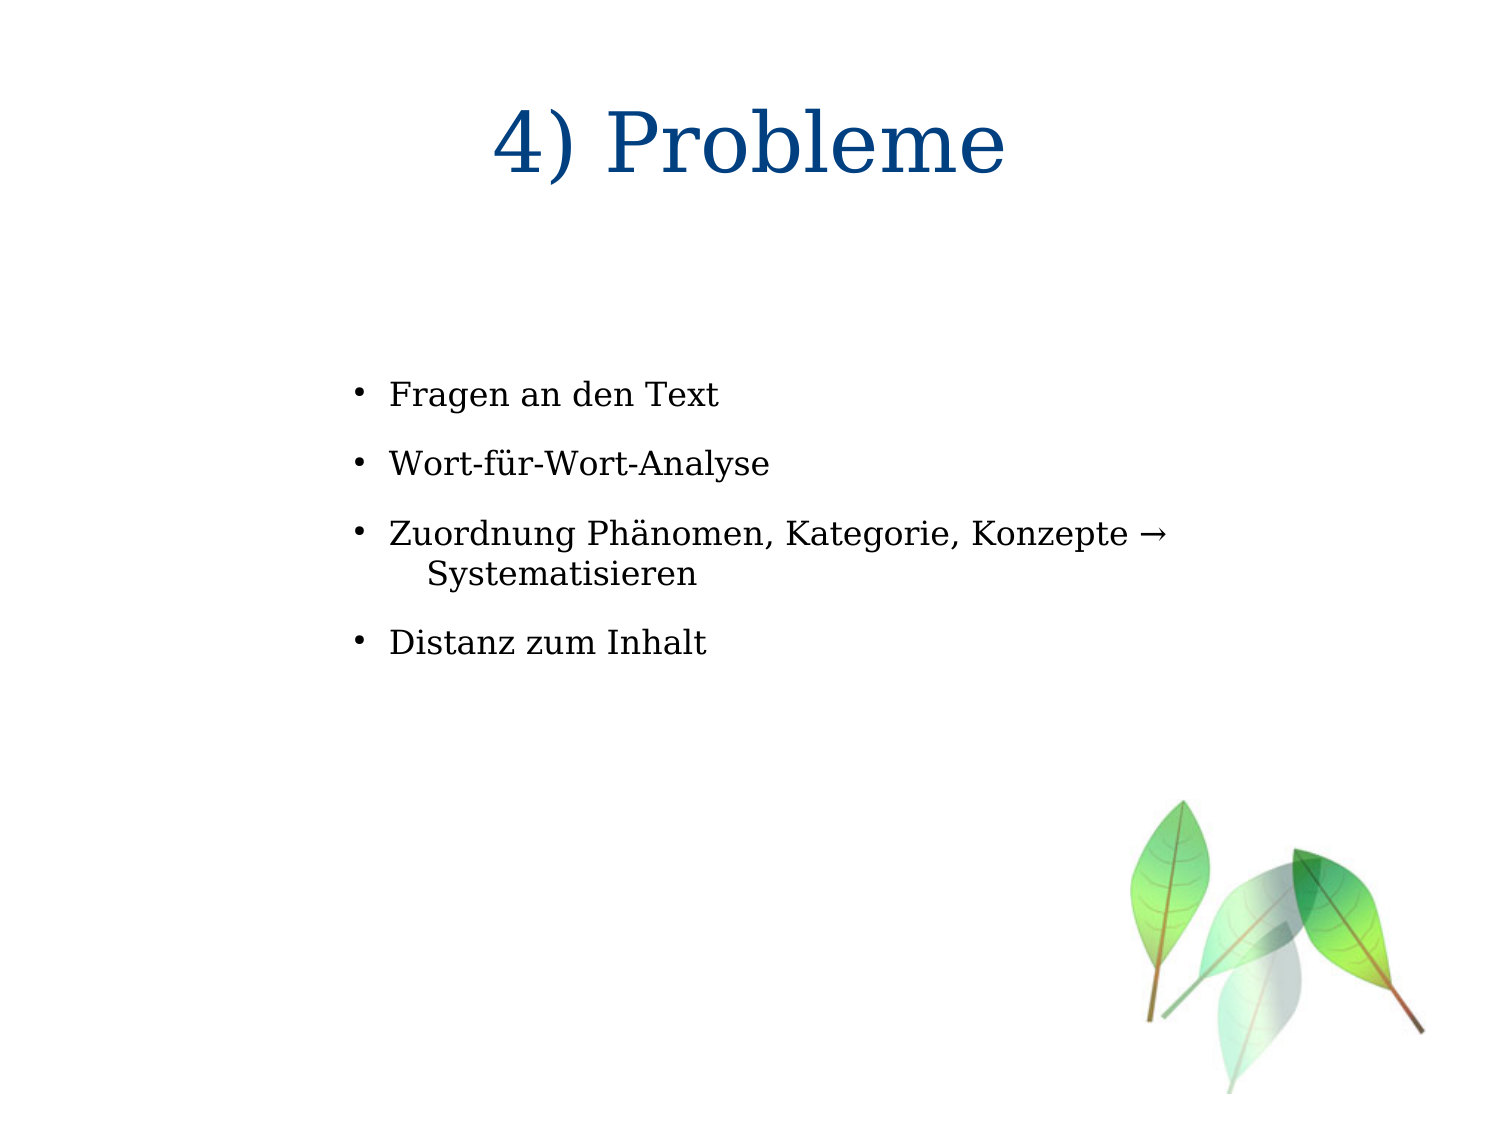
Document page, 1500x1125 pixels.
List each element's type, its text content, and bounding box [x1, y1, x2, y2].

title 4) Probleme [75, 45, 1426, 233]
picture [1130, 799, 1426, 1094]
text_box Fragen an den Text Wort-für-Wort-Analyse Zuordnung Phänomen, Kategorie, Konzepte → Systematisieren Distanz zum Inhalt [301, 332, 1270, 729]
